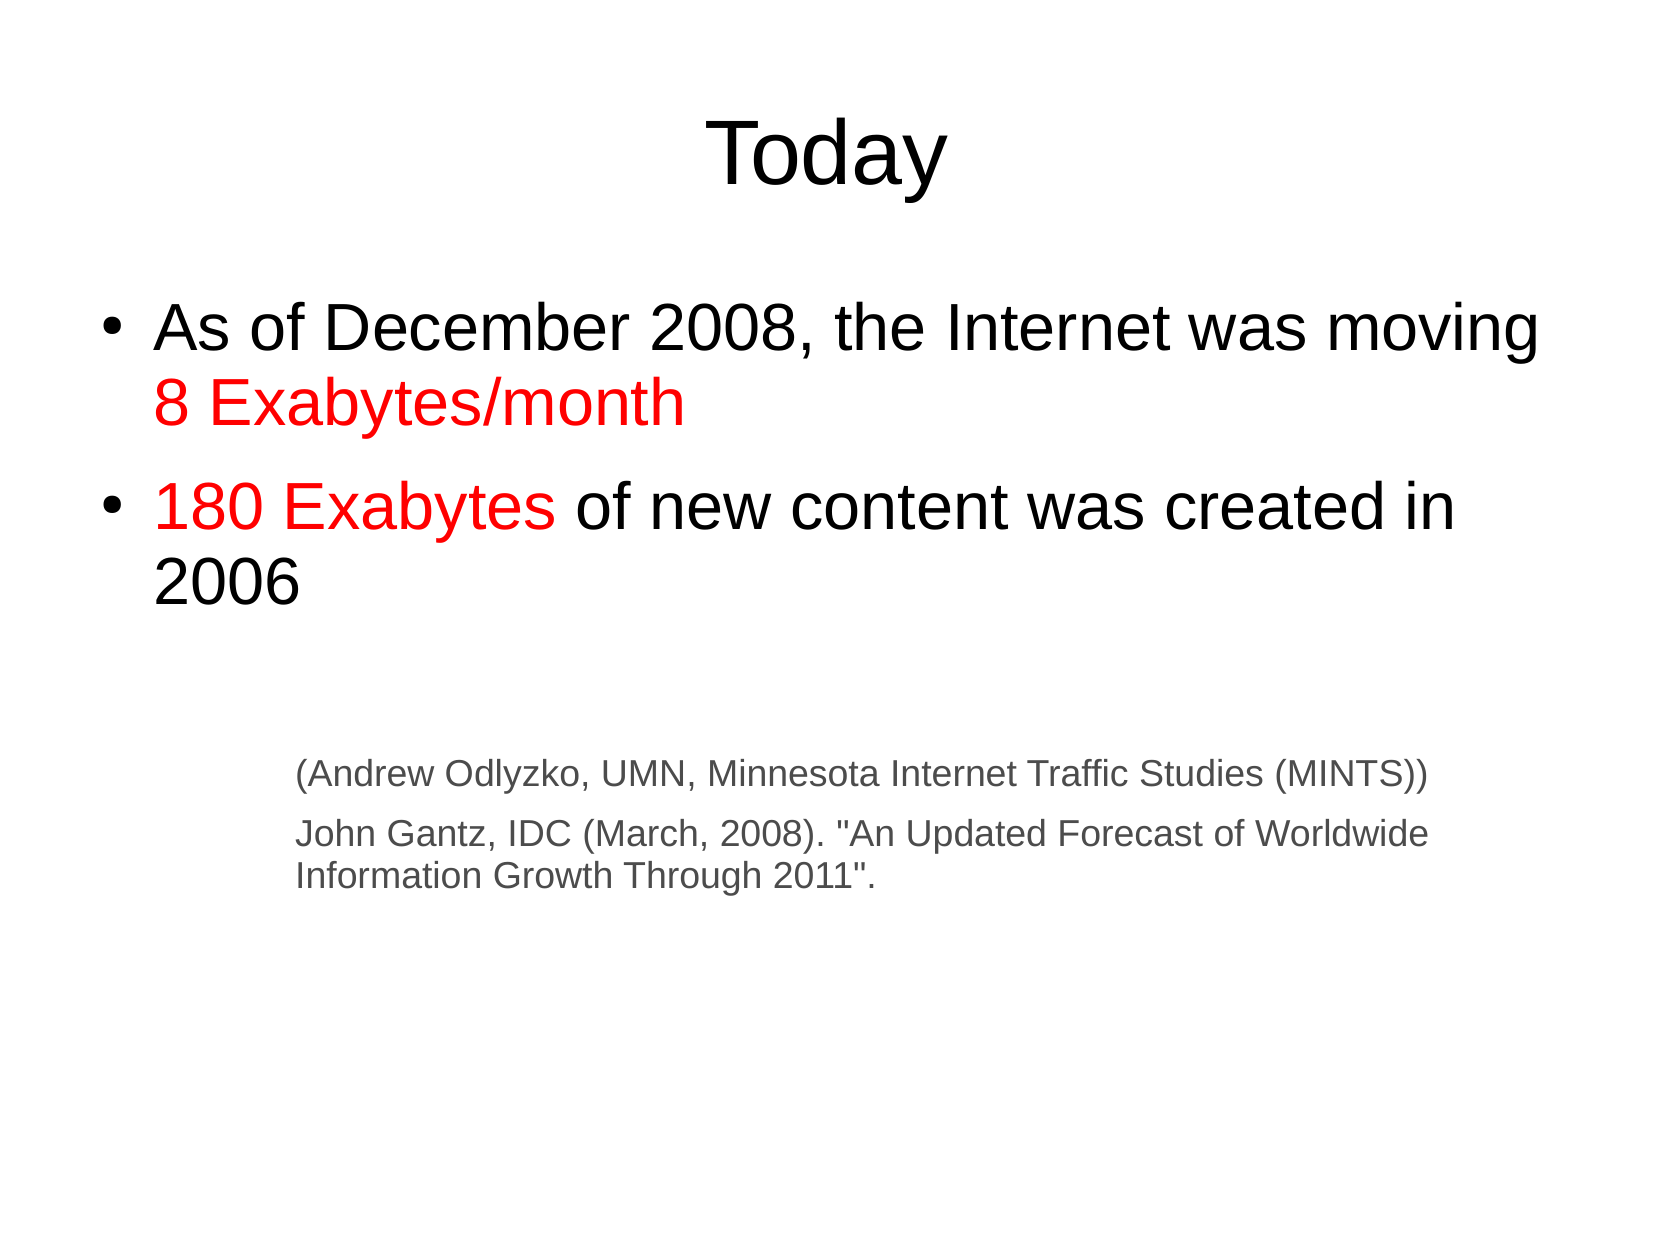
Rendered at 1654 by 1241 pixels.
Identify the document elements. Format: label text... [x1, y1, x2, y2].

title Today [82, 56, 1571, 250]
list As of December 2008, the Internet was moving 8 Exabytes/month 180 Exabytes of new content was created in 2006 (Andrew Odlyzko, UMN, Minnesota Internet Traffic Studies (MINTS)) John Gantz, IDC (March, 2008). "An Updated Forecast of Worldwide Information Growth Through 2011". [82, 290, 1571, 1109]
